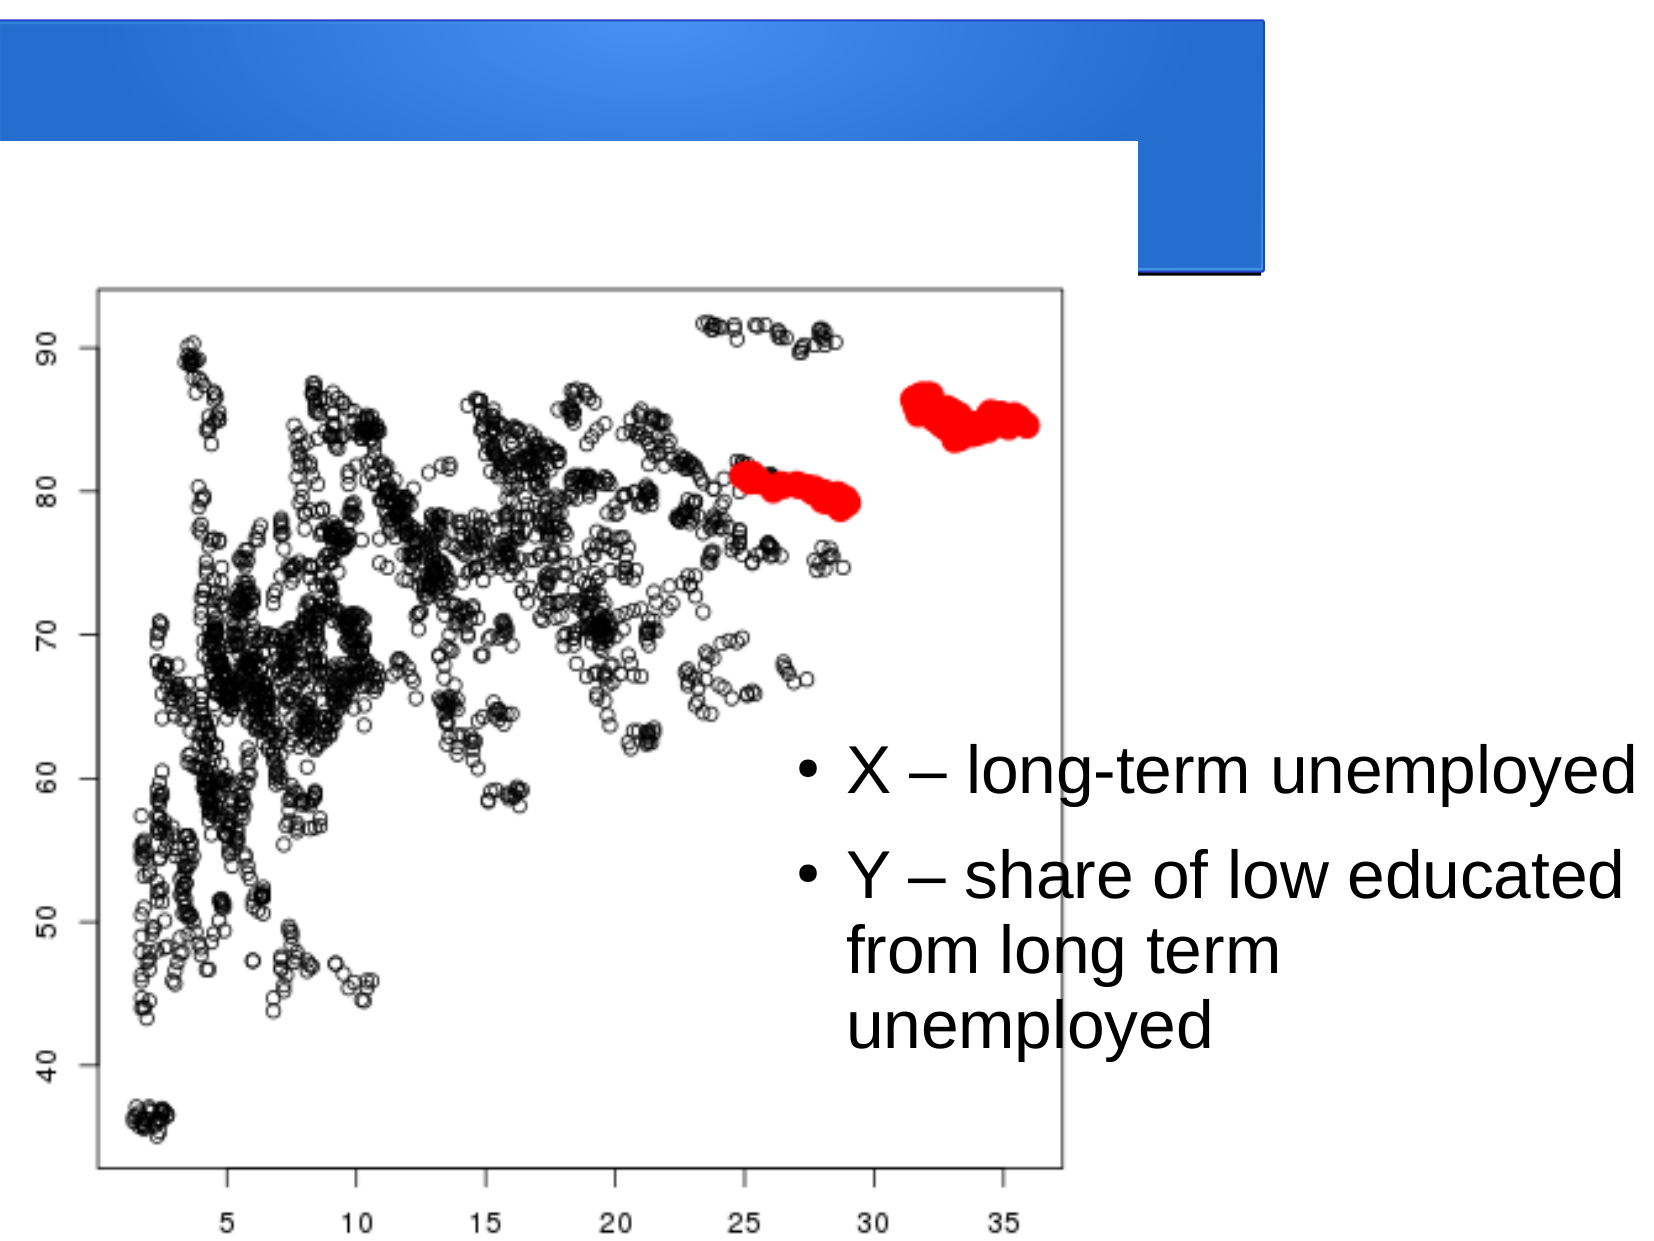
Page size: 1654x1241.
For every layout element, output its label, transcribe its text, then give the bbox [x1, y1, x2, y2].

picture [0, 141, 1138, 1241]
list X – long-term unemployed Y – share of low educated from long term unemployed [779, 732, 1642, 1134]
